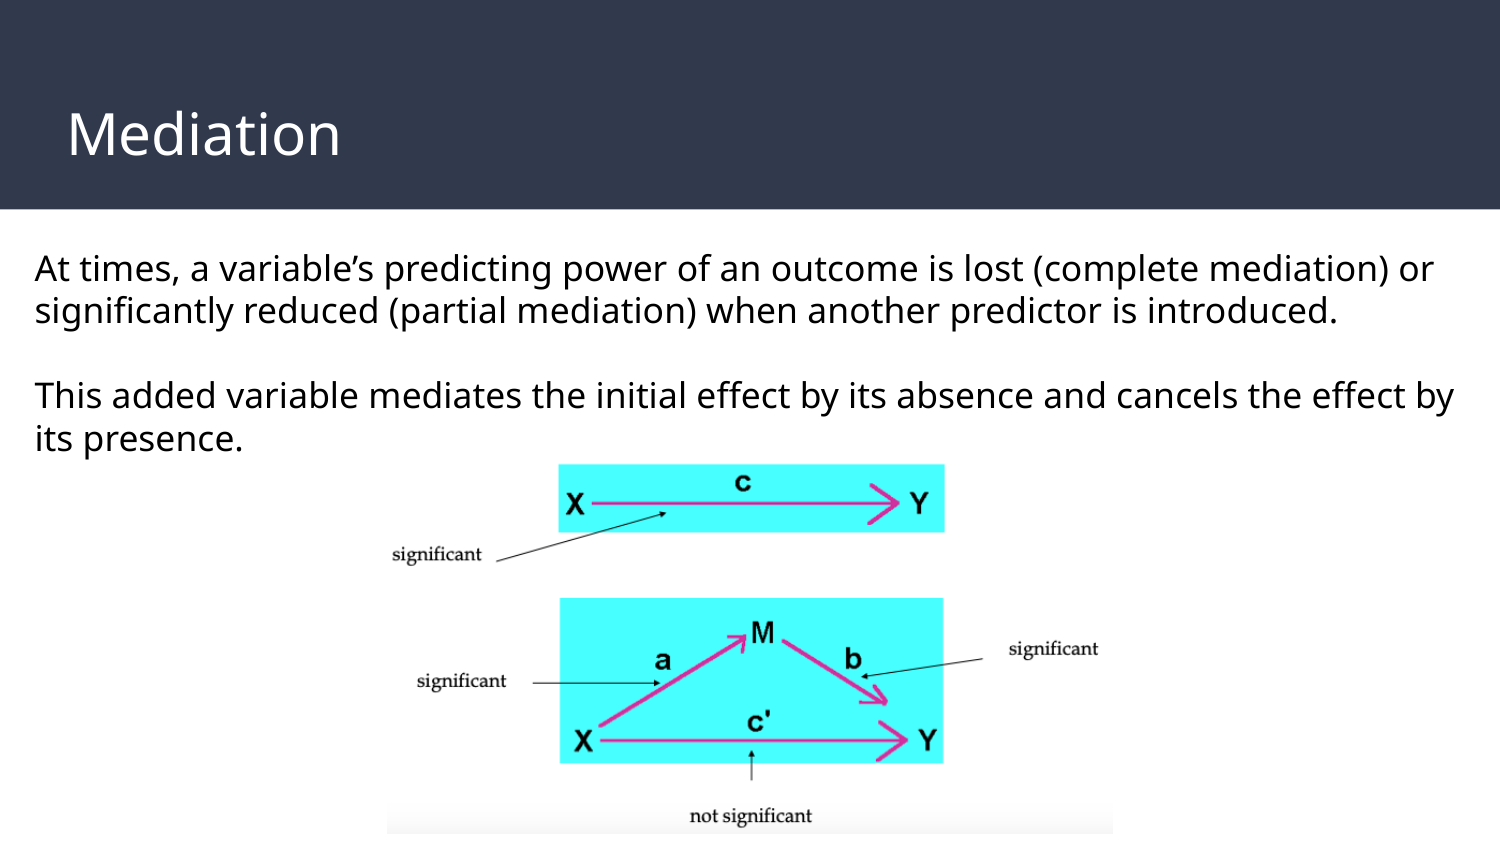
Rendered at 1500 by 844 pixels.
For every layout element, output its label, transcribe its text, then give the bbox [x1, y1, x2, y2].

picture [387, 452, 1113, 835]
text_box At times, a variable’s predicting power of an outcome is lost (complete mediation) or significantly reduced (partial mediation) when another predictor is introduced. This added variable mediates the initial effect by its absence and cancels the effect by its presence. [19, 231, 1477, 521]
title Mediation [51, 82, 1449, 185]
